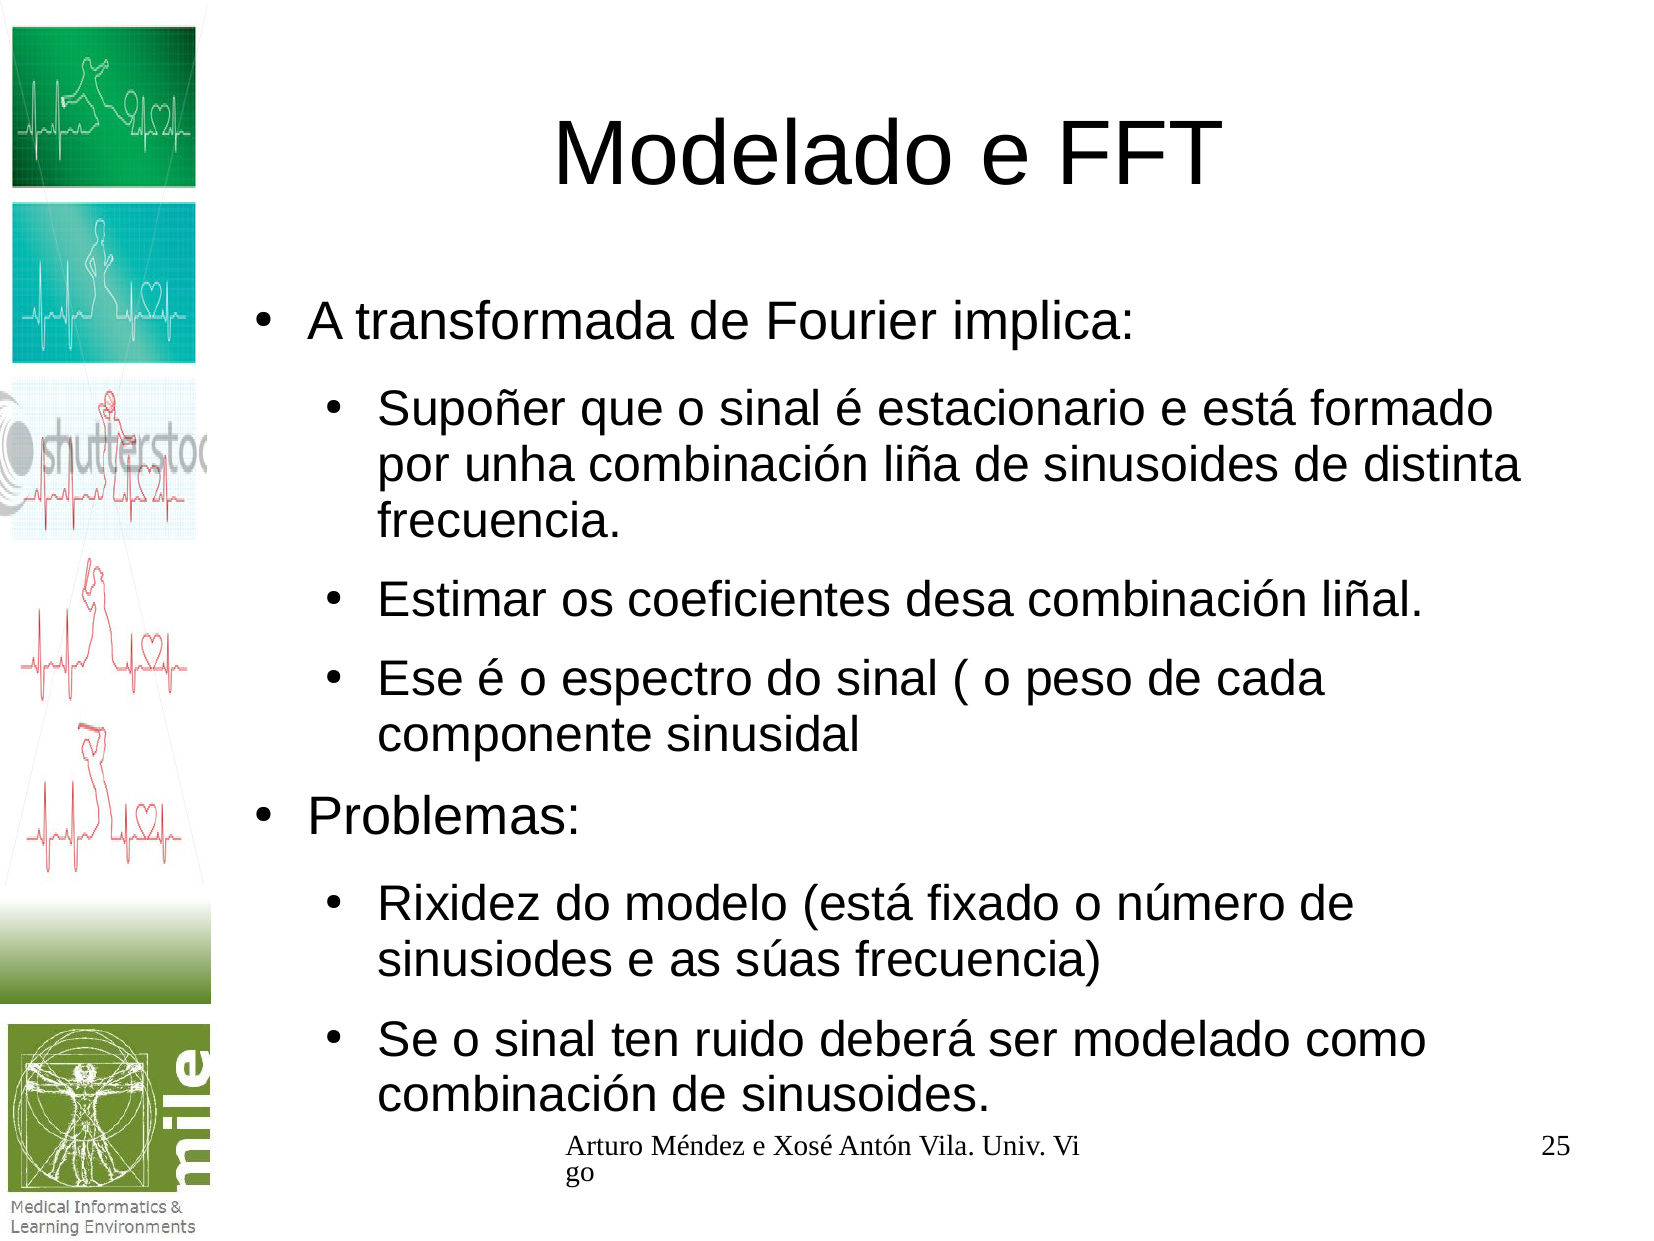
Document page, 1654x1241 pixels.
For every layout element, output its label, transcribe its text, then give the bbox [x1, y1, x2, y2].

list A transformada de Fourier implica: Supoñer que o sinal é estacionario e está formado por unha combinación liña de sinusoides de distinta frecuencia. Estimar os coeficientes desa combinación liñal. Ese é o espectro do sinal ( o peso de cada componente sinusidal Problemas: Rixidez do modelo (está fixado o número de sinusiodes e as súas frecuencia) Se o sinal ten ruido deberá ser modelado como combinación de sinusoides. [236, 290, 1571, 1109]
picture [0, 0, 207, 886]
picture [0, 1008, 228, 1241]
title Modelado e FFT [206, 56, 1571, 250]
